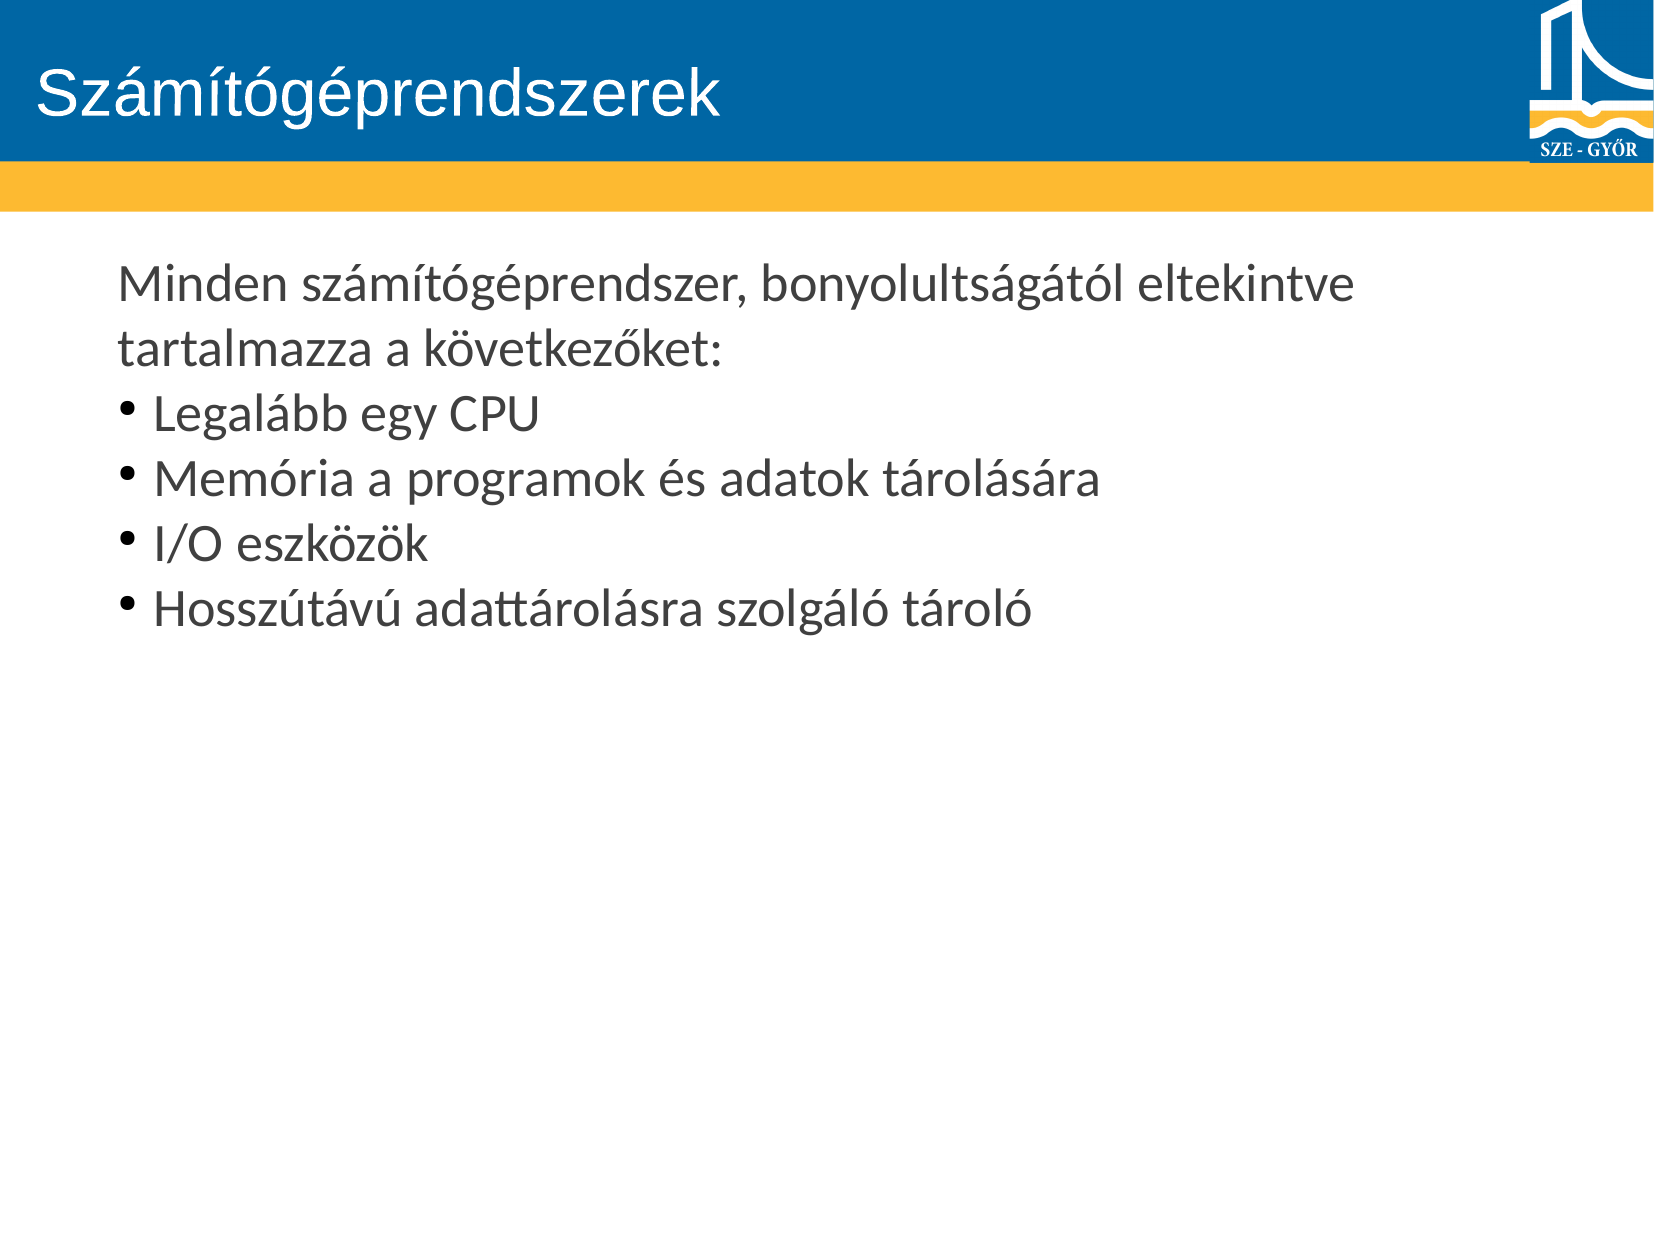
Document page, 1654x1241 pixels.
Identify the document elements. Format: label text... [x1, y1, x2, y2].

picture [1529, 0, 1654, 163]
text_box Minden számítógéprendszer, bonyolultságától eltekintve tartalmazza a következőket: Legalább egy CPU Memória a programok és adatok tárolására I/O eszközök Hosszútávú adattárolásra szolgáló tároló [82, 247, 1571, 1198]
text_box Számítógéprendszerek [34, 48, 1524, 144]
